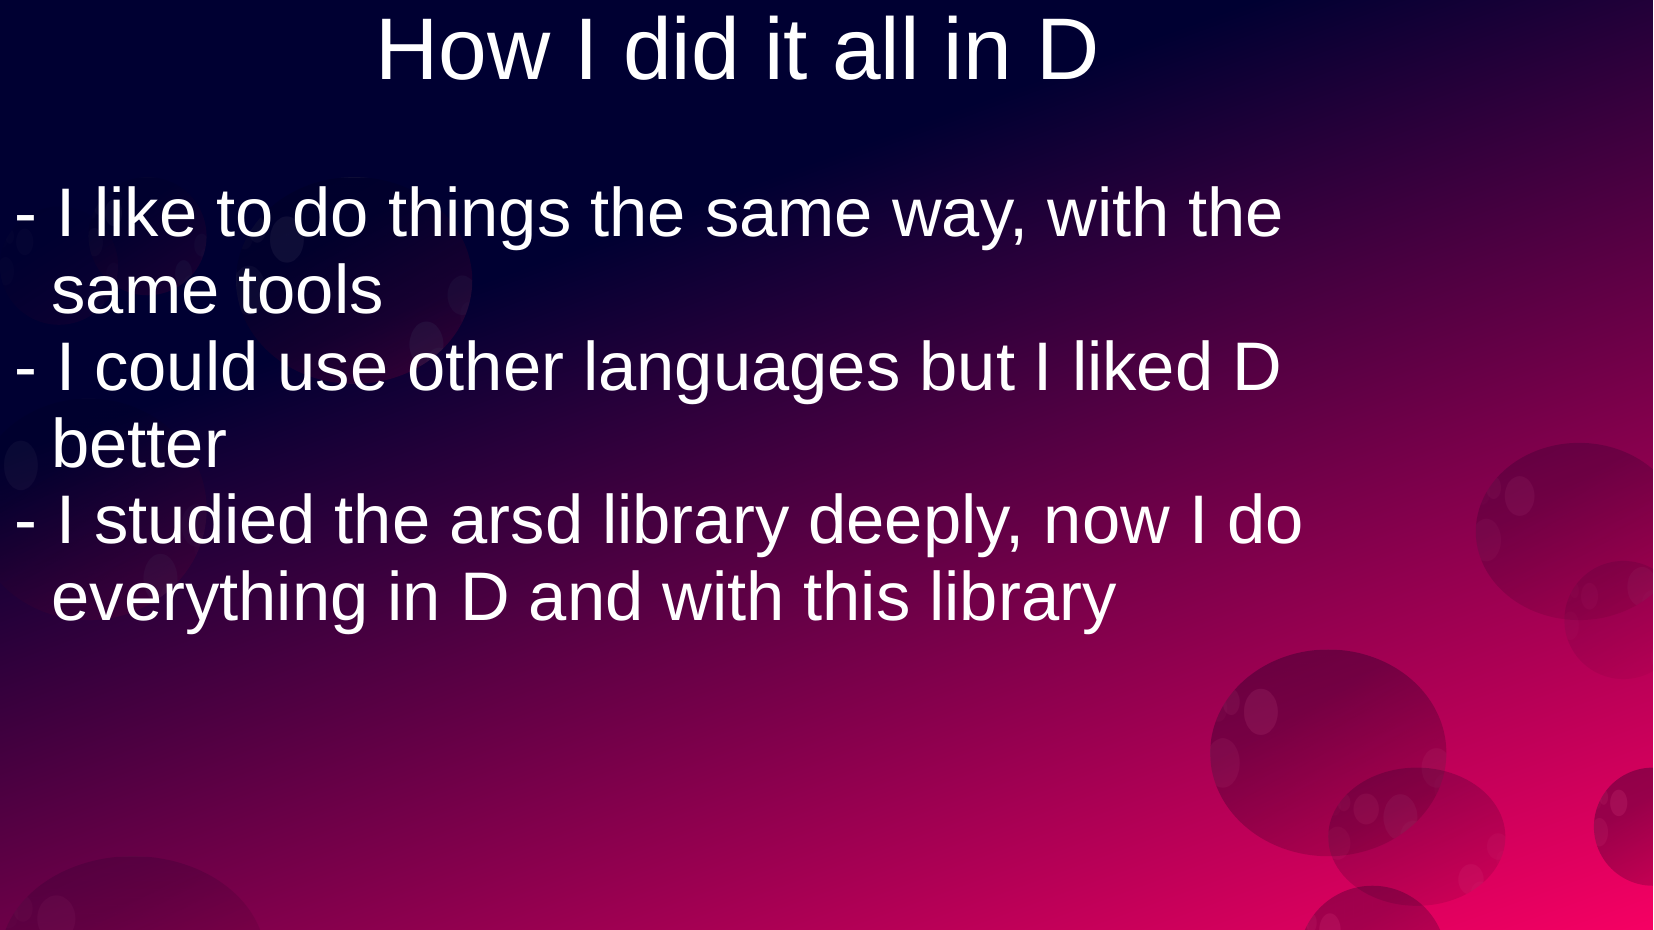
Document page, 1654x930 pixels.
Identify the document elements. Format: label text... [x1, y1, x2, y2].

title How I did it all in D - I like to do things the same way, with the same tools - I could use other languages but I liked D better - I studied the arsd library deeply, now I do everything in D and with this library [0, 0, 1453, 636]
